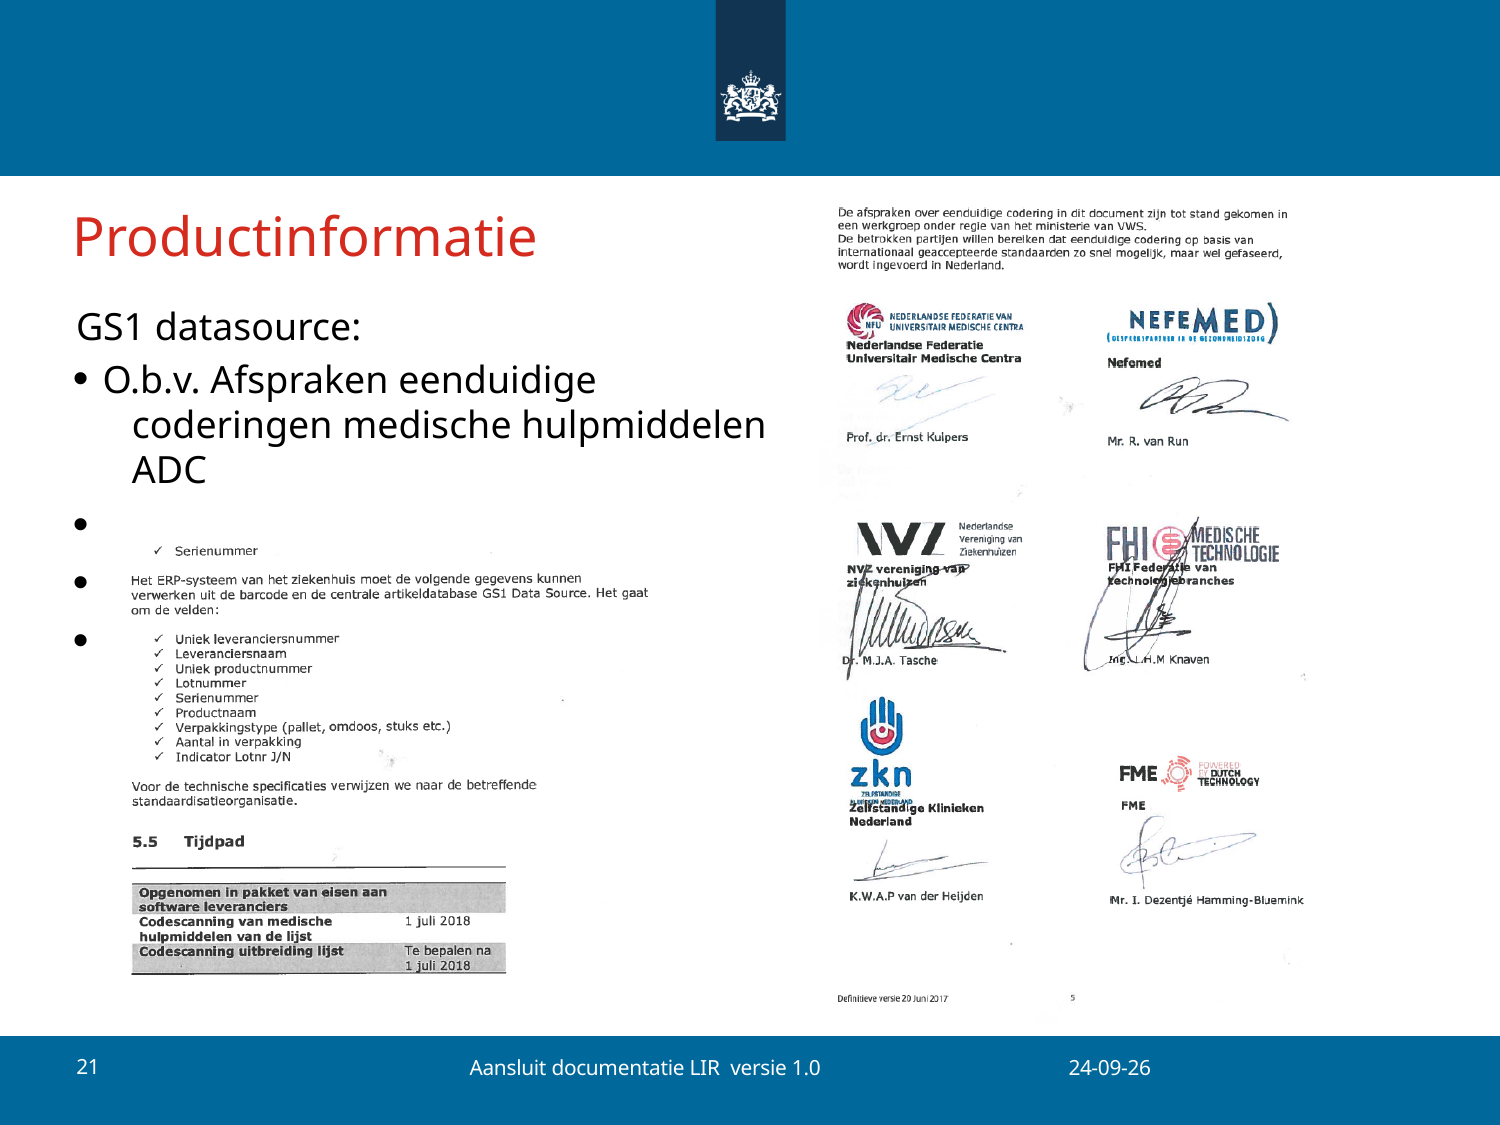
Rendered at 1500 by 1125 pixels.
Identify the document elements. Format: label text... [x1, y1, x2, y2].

text_box Aansluit documentatie LIR versie 1.0 29-4-2019 [454, 1046, 1500, 1099]
title Productinformatie [57, 194, 1408, 289]
list GS1 datasource: O.b.v. Afspraken eenduidige coderingen medische hulpmiddelen ADC [57, 295, 786, 1020]
picture [100, 527, 675, 984]
picture [820, 196, 1339, 1023]
text_box [61, 1046, 179, 1106]
